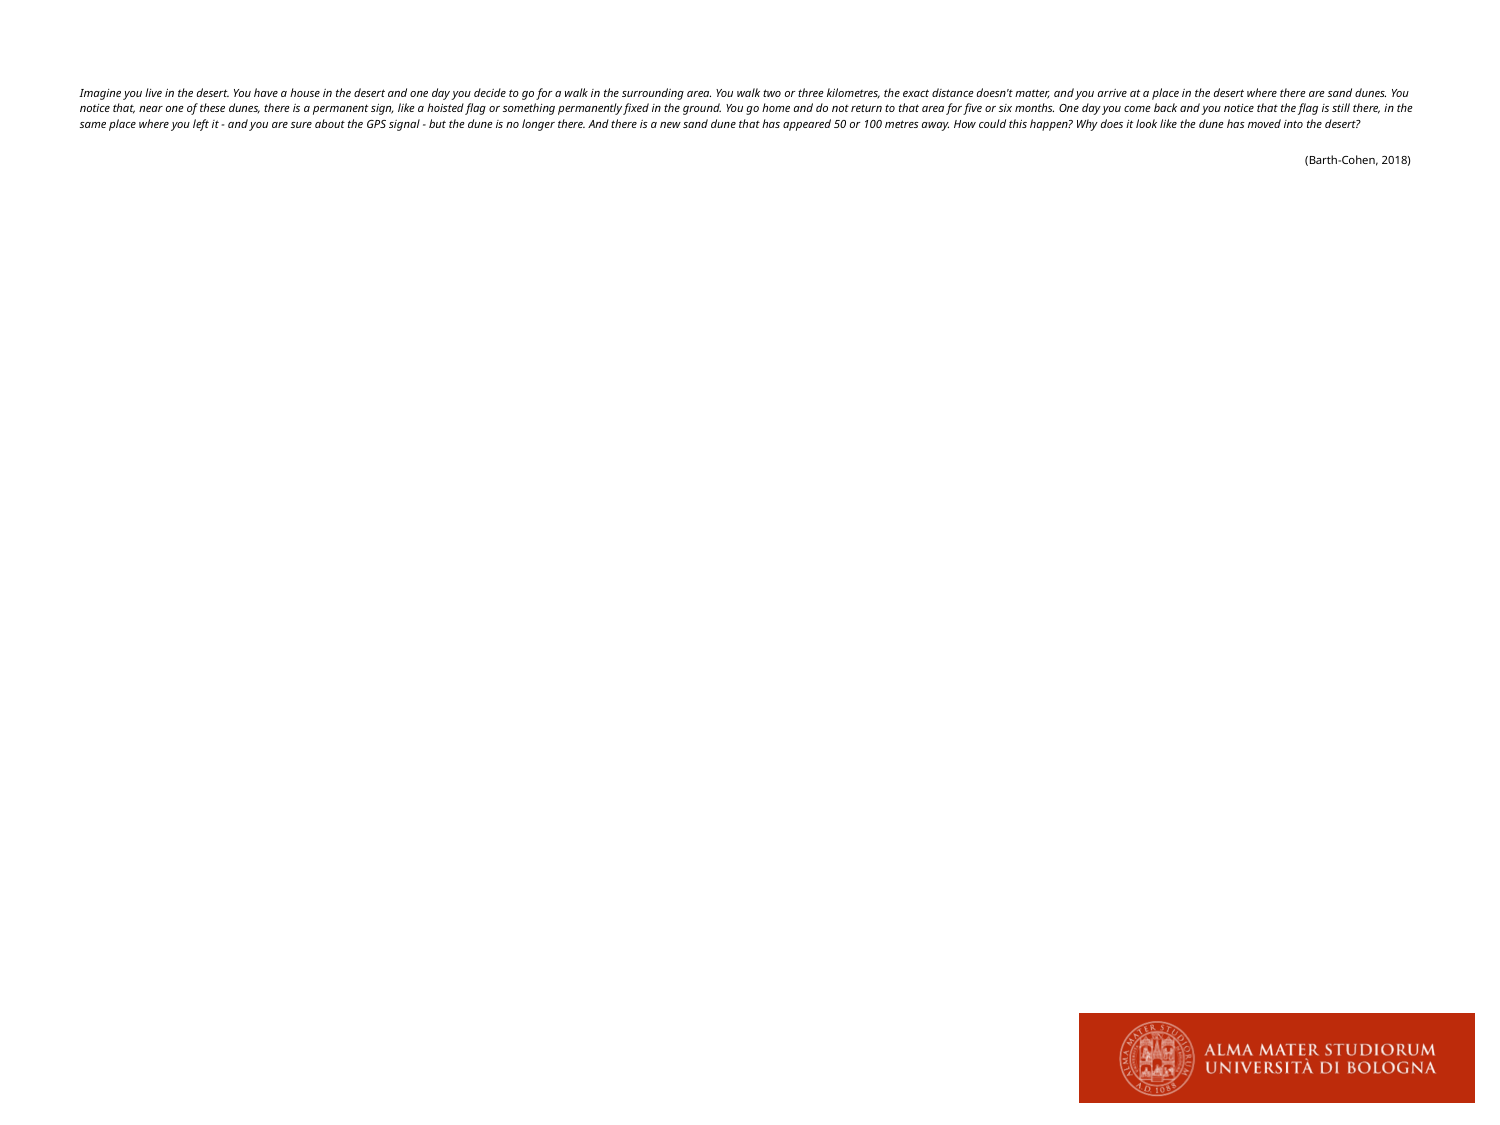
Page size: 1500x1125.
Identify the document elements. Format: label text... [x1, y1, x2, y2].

list Imagine you live in the desert. You have a house in the desert and one day you decide to go for a walk in the surrounding area. You walk two or three kilometres, the exact distance doesn't matter, and you arrive at a place in the desert where there are sand dunes. You notice that, near one of these dunes, there is a permanent sign, like a hoisted flag or something permanently fixed in the ground. You go home and do not return to that area for five or six months. One day you come back and you notice that the flag is still there, in the same place where you left it - and you are sure about the GPS signal - but the dune is no longer there. And there is a new sand dune that has appeared 50 or 100 metres away. How could this happen? Why does it look like the dune has moved into the desert? (Barth-Cohen, 2018) [64, 137, 1447, 894]
